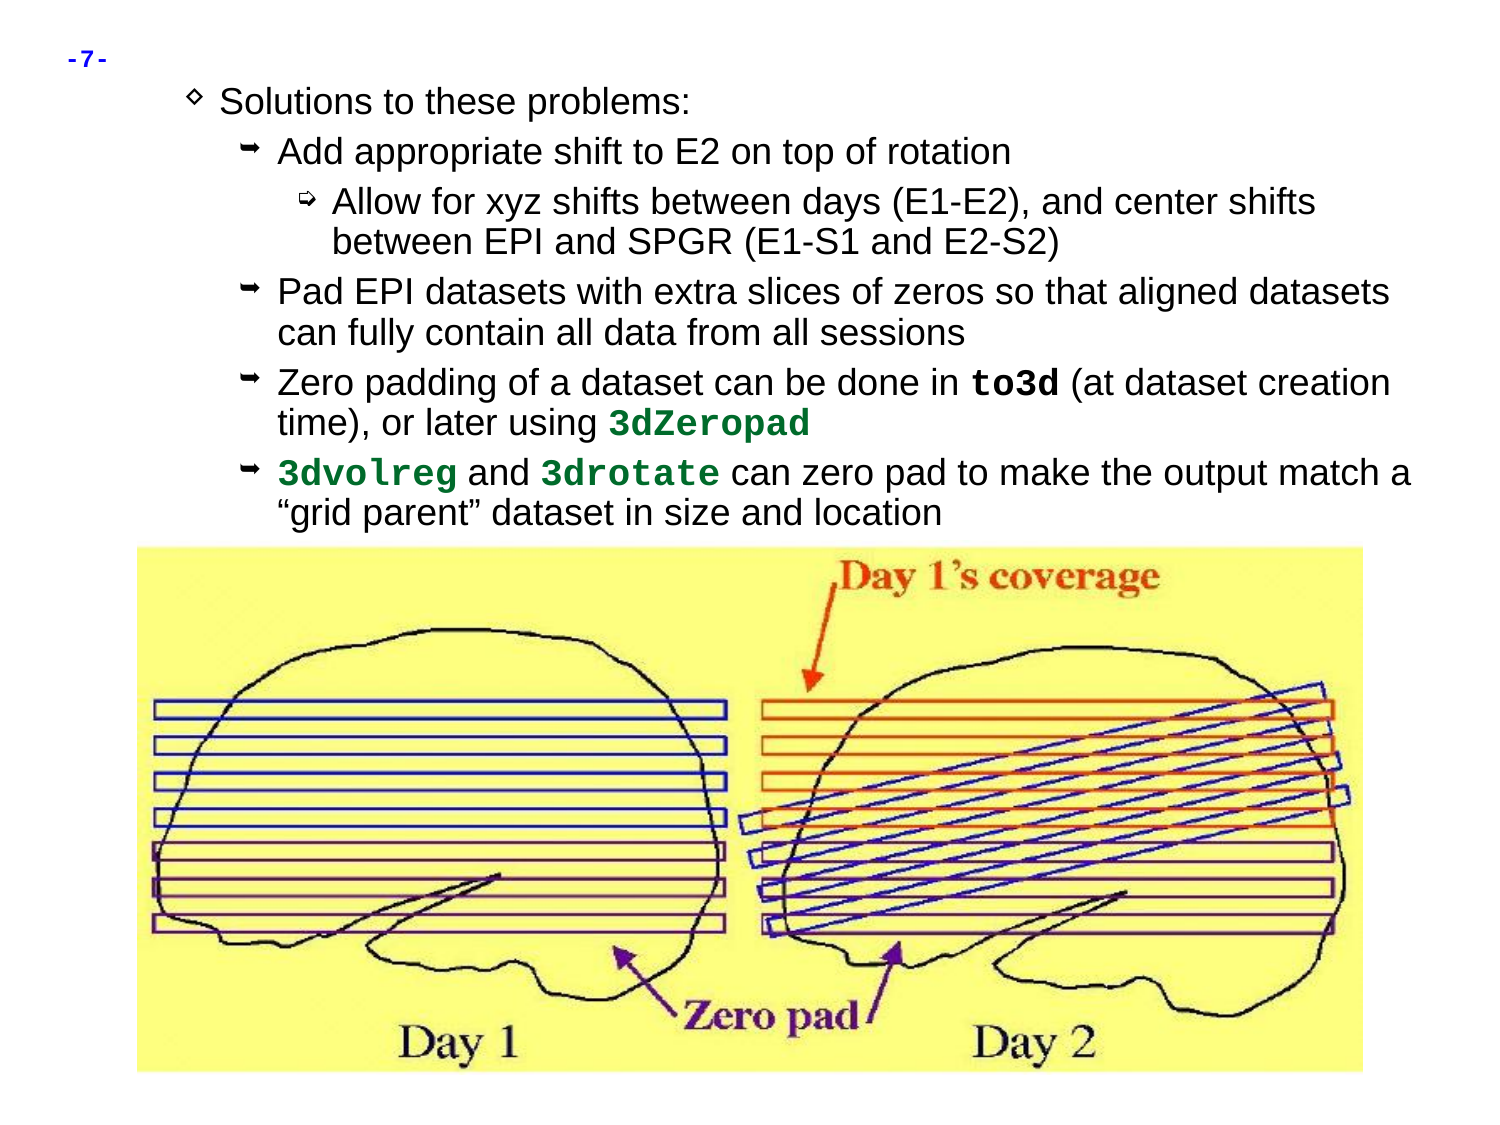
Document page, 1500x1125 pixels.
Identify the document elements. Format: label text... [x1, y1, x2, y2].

picture [137, 540, 1363, 1075]
text_box Solutions to these problems: Add appropriate shift to E2 on top of rotation Allow for xyz shifts between days (E1-E2), and center shifts between EPI and SPGR (E1-S1 and E2-S2) Pad EPI datasets with extra slices of zeros so that aligned datasets can fully contain all data from all sessions Zero padding of a dataset can be done in to3d (at dataset creation time), or later using 3dZeropad 3dvolreg and 3drotate can zero pad to make the output match a “grid parent” dataset in size and location [112, 75, 1438, 588]
